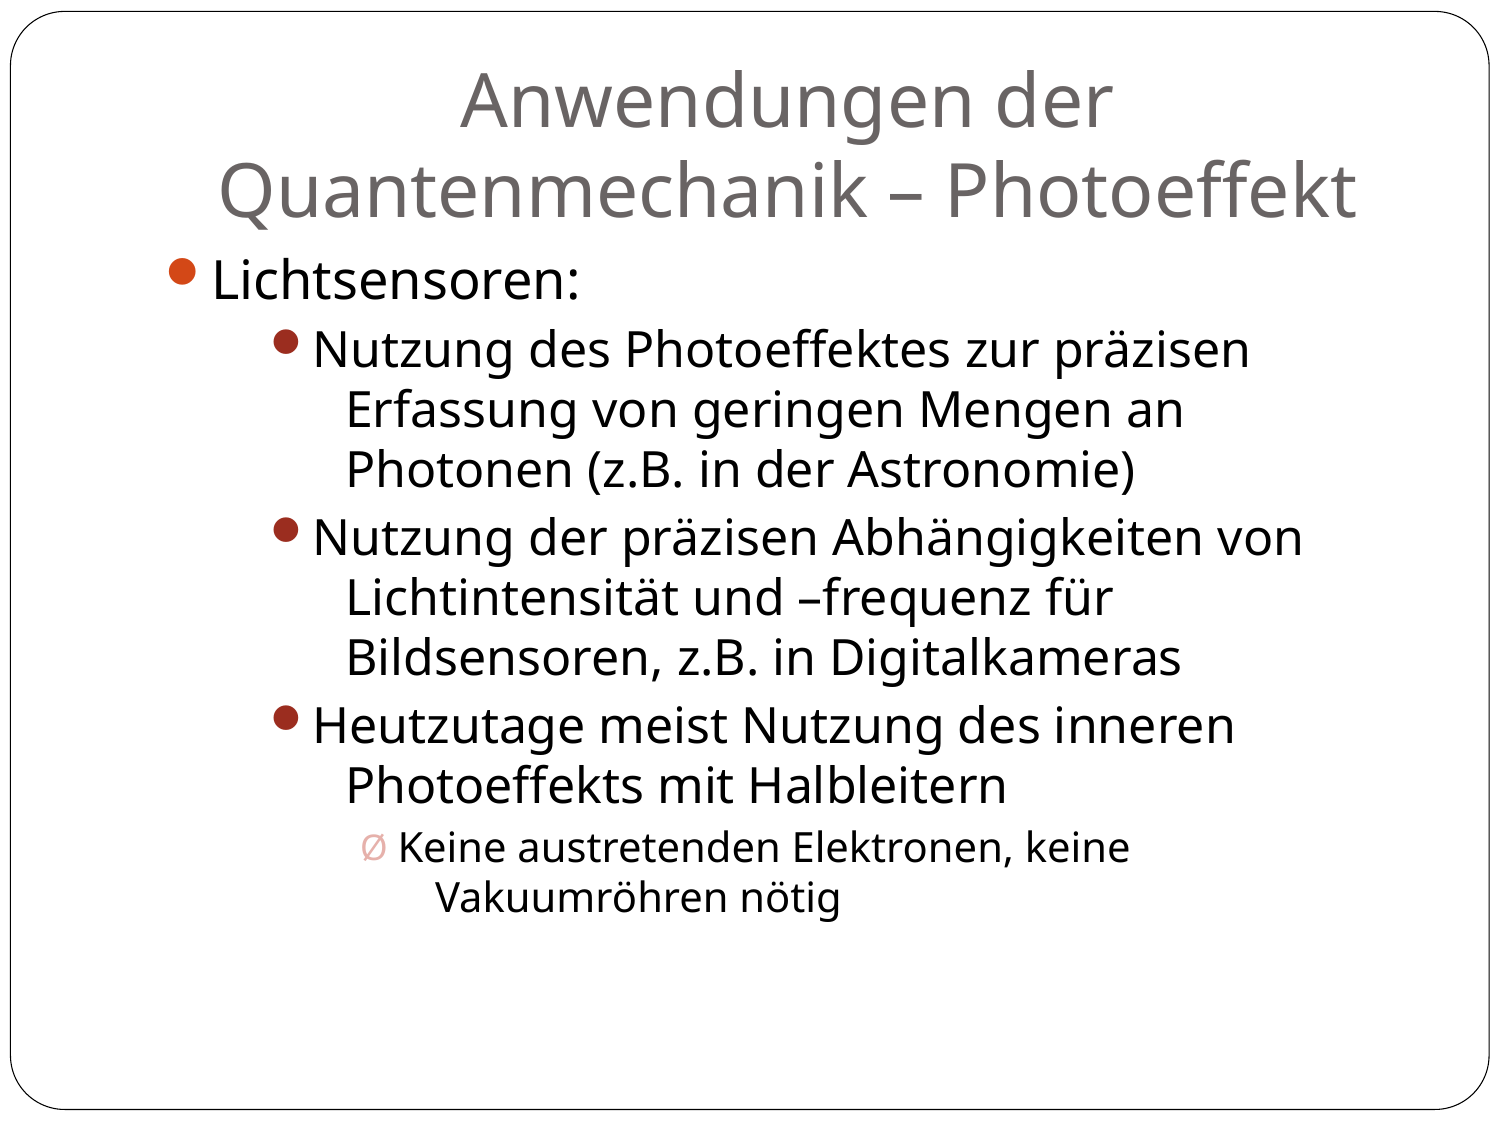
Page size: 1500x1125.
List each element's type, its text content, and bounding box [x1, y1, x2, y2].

title Anwendungen der Quantenmechanik – Photoeffekt [150, 45, 1426, 220]
list Lichtsensoren: Nutzung des Photoeffektes zur präzisen Erfassung von geringen Mengen an Photonen (z.B. in der Astronomie) Nutzung der präzisen Abhängigkeiten von Lichtintensität und –frequenz für Bildsensoren, z.B. in Digitalkameras Heutzutage meist Nutzung des inneren Photoeffekts mit Halbleitern Keine austretenden Elektronen, keine Vakuumröhren nötig [150, 237, 1426, 988]
